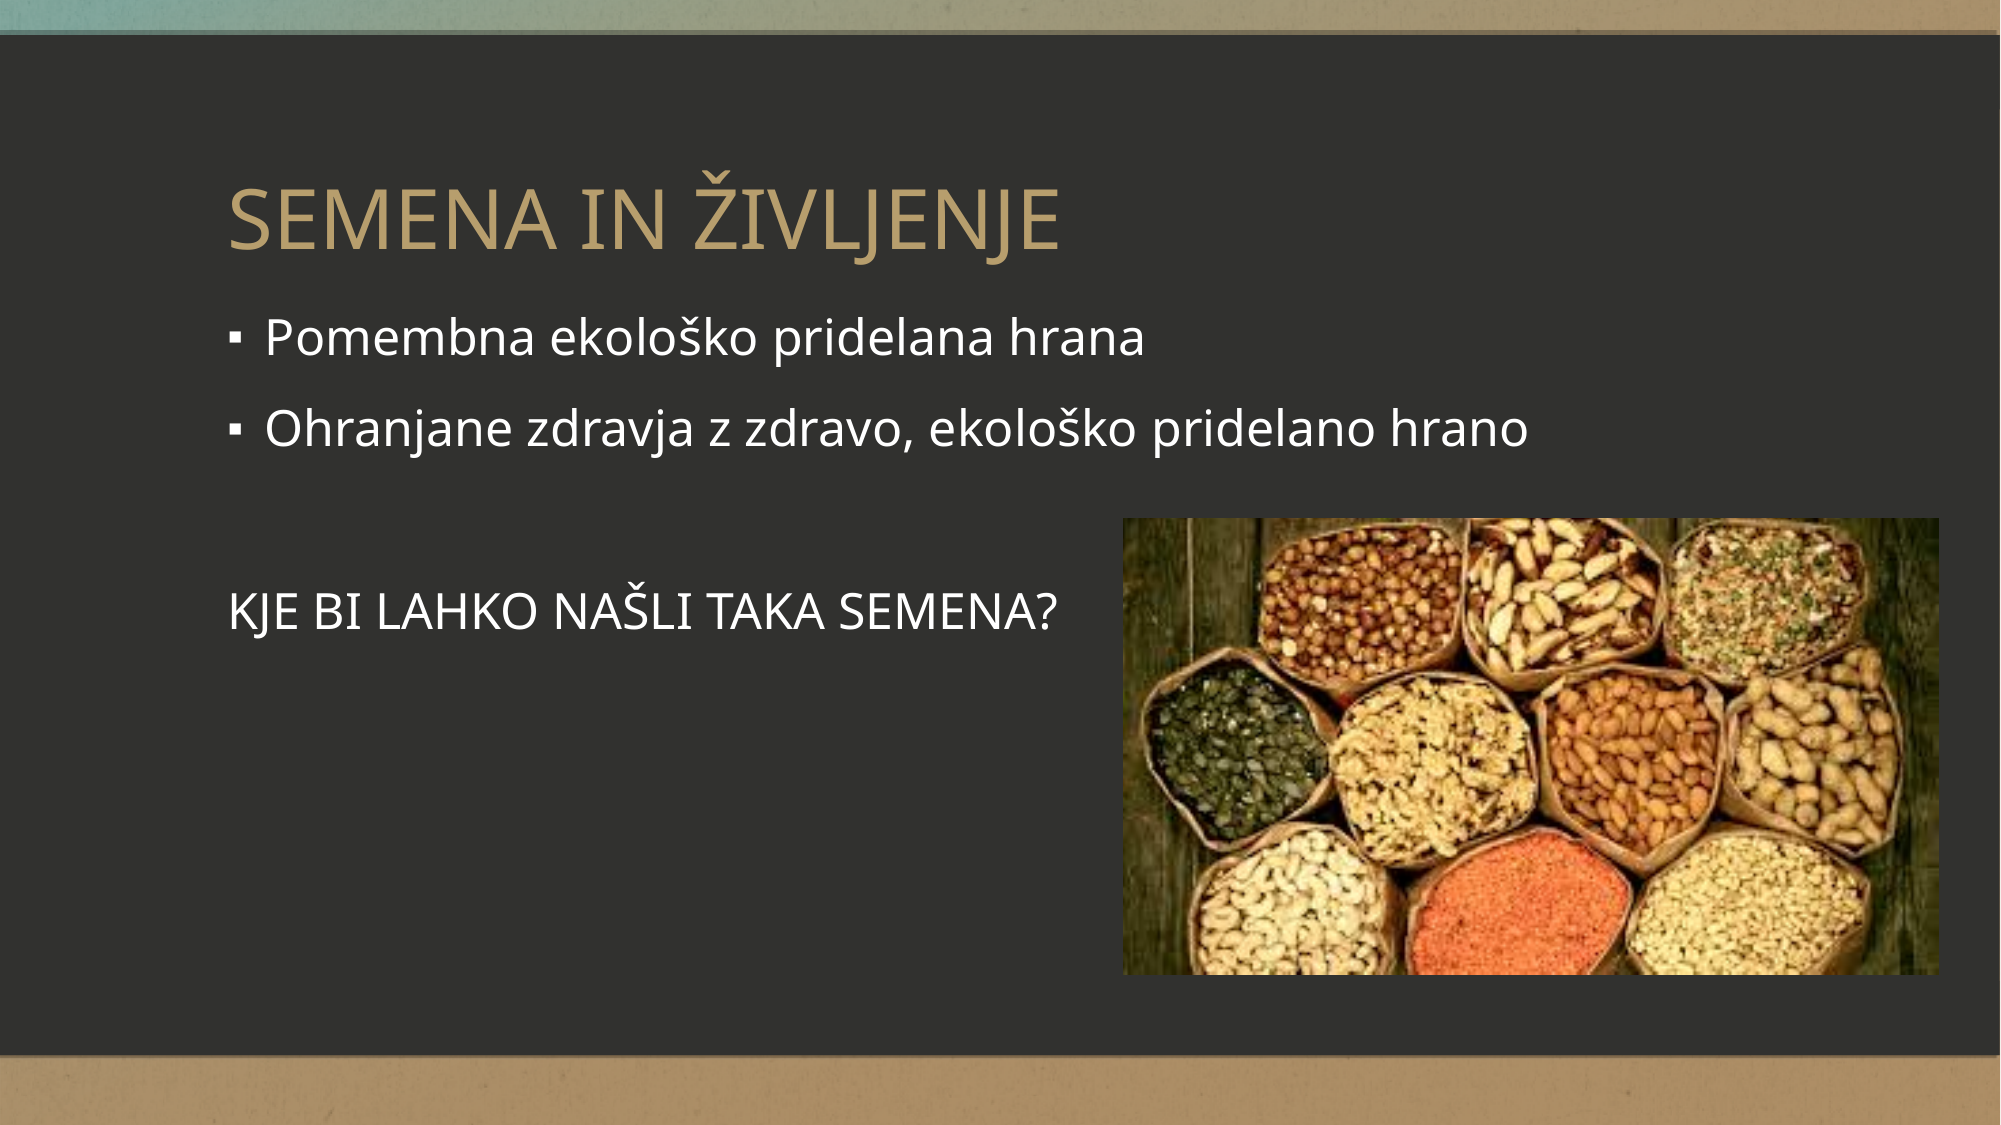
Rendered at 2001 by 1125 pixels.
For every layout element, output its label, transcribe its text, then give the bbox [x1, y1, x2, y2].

title SEMENA IN ŽIVLJENJE [212, 68, 1788, 275]
list Pomembna ekološko pridelana hrana Ohranjane zdravja z zdravo, ekološko pridelano hrano KJE BI LAHKO NAŠLI TAKA SEMENA? [212, 304, 1788, 1005]
picture [0, 0, 2001, 1125]
picture [1123, 518, 1939, 975]
